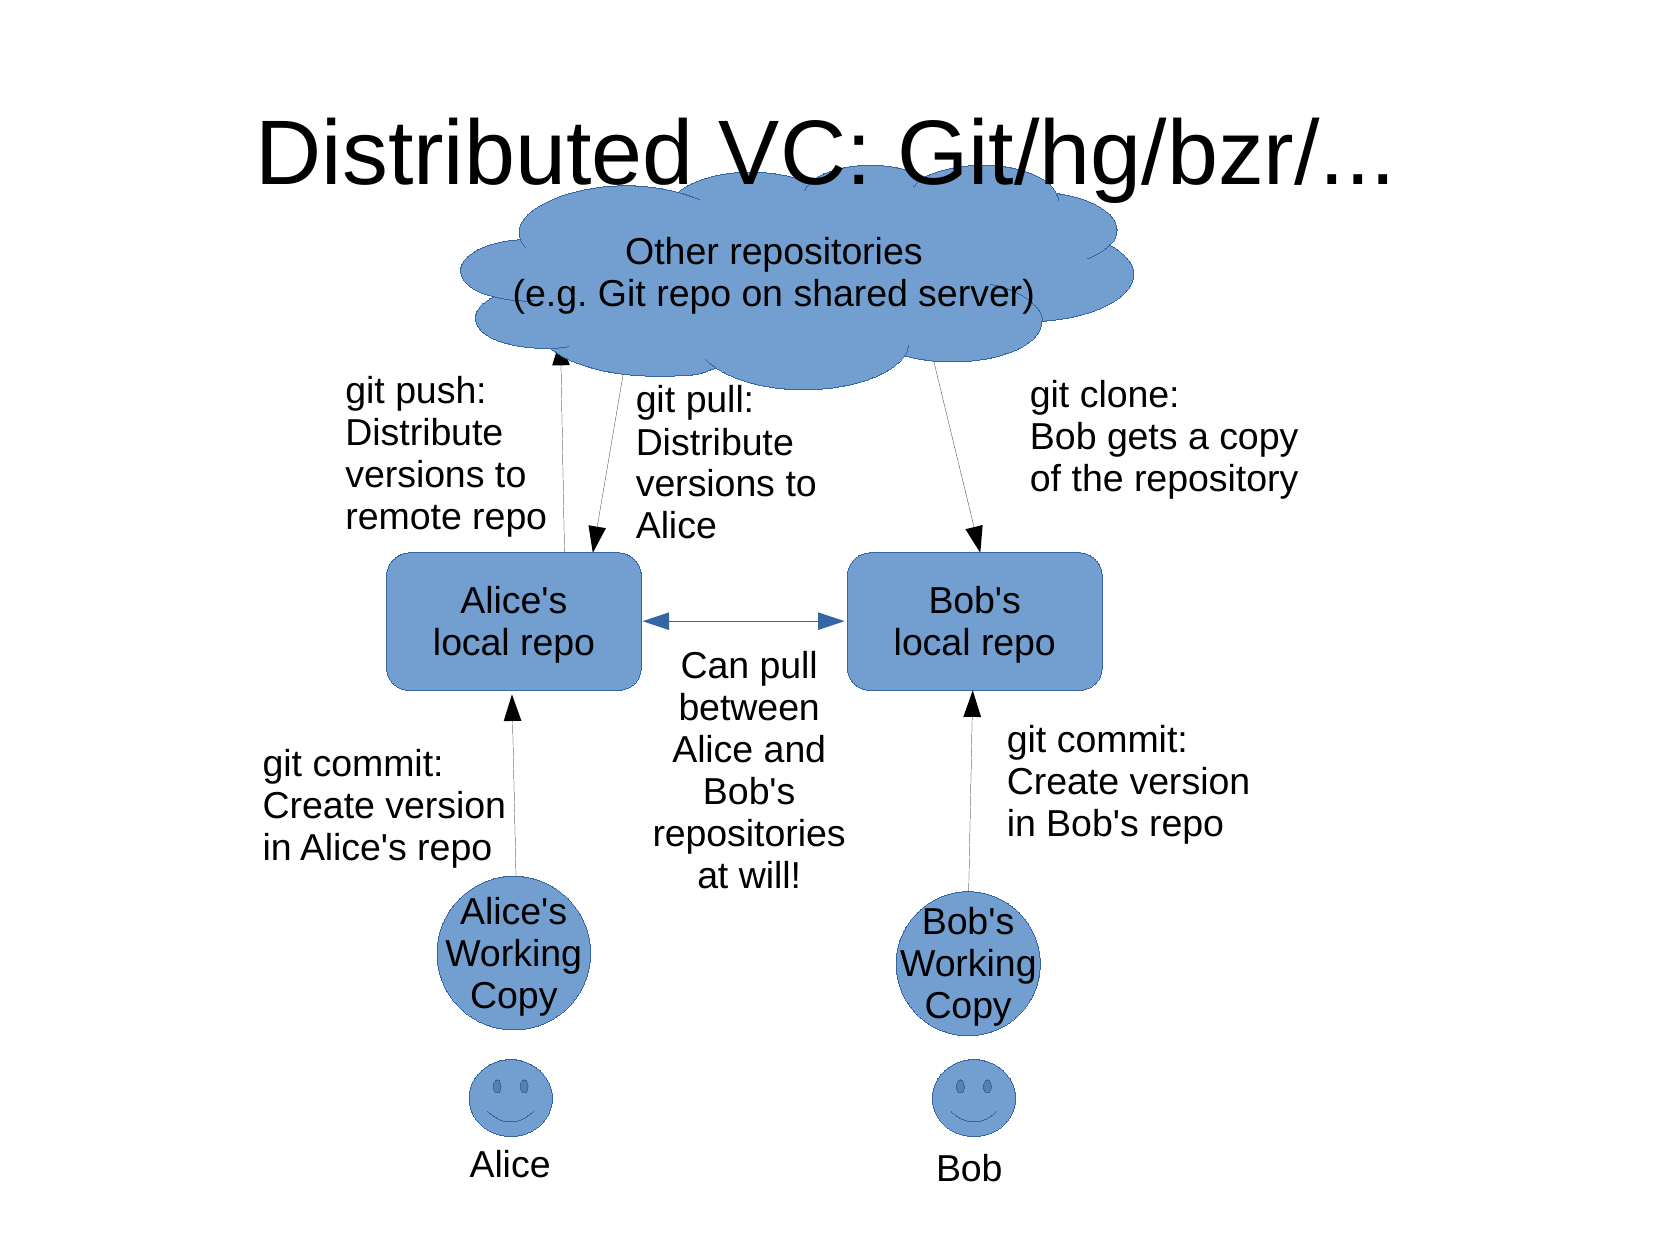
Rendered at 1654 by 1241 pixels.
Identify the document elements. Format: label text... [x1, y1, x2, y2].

text_box [469, 1059, 553, 1136]
text_box Other repositories (e.g. Git repo on shared server) [460, 257, 1134, 390]
text_box git commit: Create version in Alice's repo [248, 734, 525, 981]
text_box git push: Distribute versions to remote repo [330, 361, 581, 686]
text_box Alice [454, 1136, 570, 1194]
text_box git clone: Bob gets a copy of the repository [1015, 366, 1347, 639]
text_box git commit: Create version in Bob's repo [992, 710, 1295, 957]
text_box Can pull between Alice and Bob's repositories at will! [637, 637, 875, 961]
text_box Bob's Working Copy [896, 891, 1041, 1036]
text_box [932, 1059, 1016, 1137]
text_box git pull: Distribute versions to Alice [621, 371, 886, 579]
text_box Alice's local repo [396, 552, 642, 691]
title Distributed VC: Git/hg/bzr/... [82, 49, 1571, 257]
text_box Alice's Working Copy [442, 877, 591, 1030]
text_box Bob [921, 1140, 1022, 1198]
text_box Bob's local repo [847, 552, 1103, 691]
